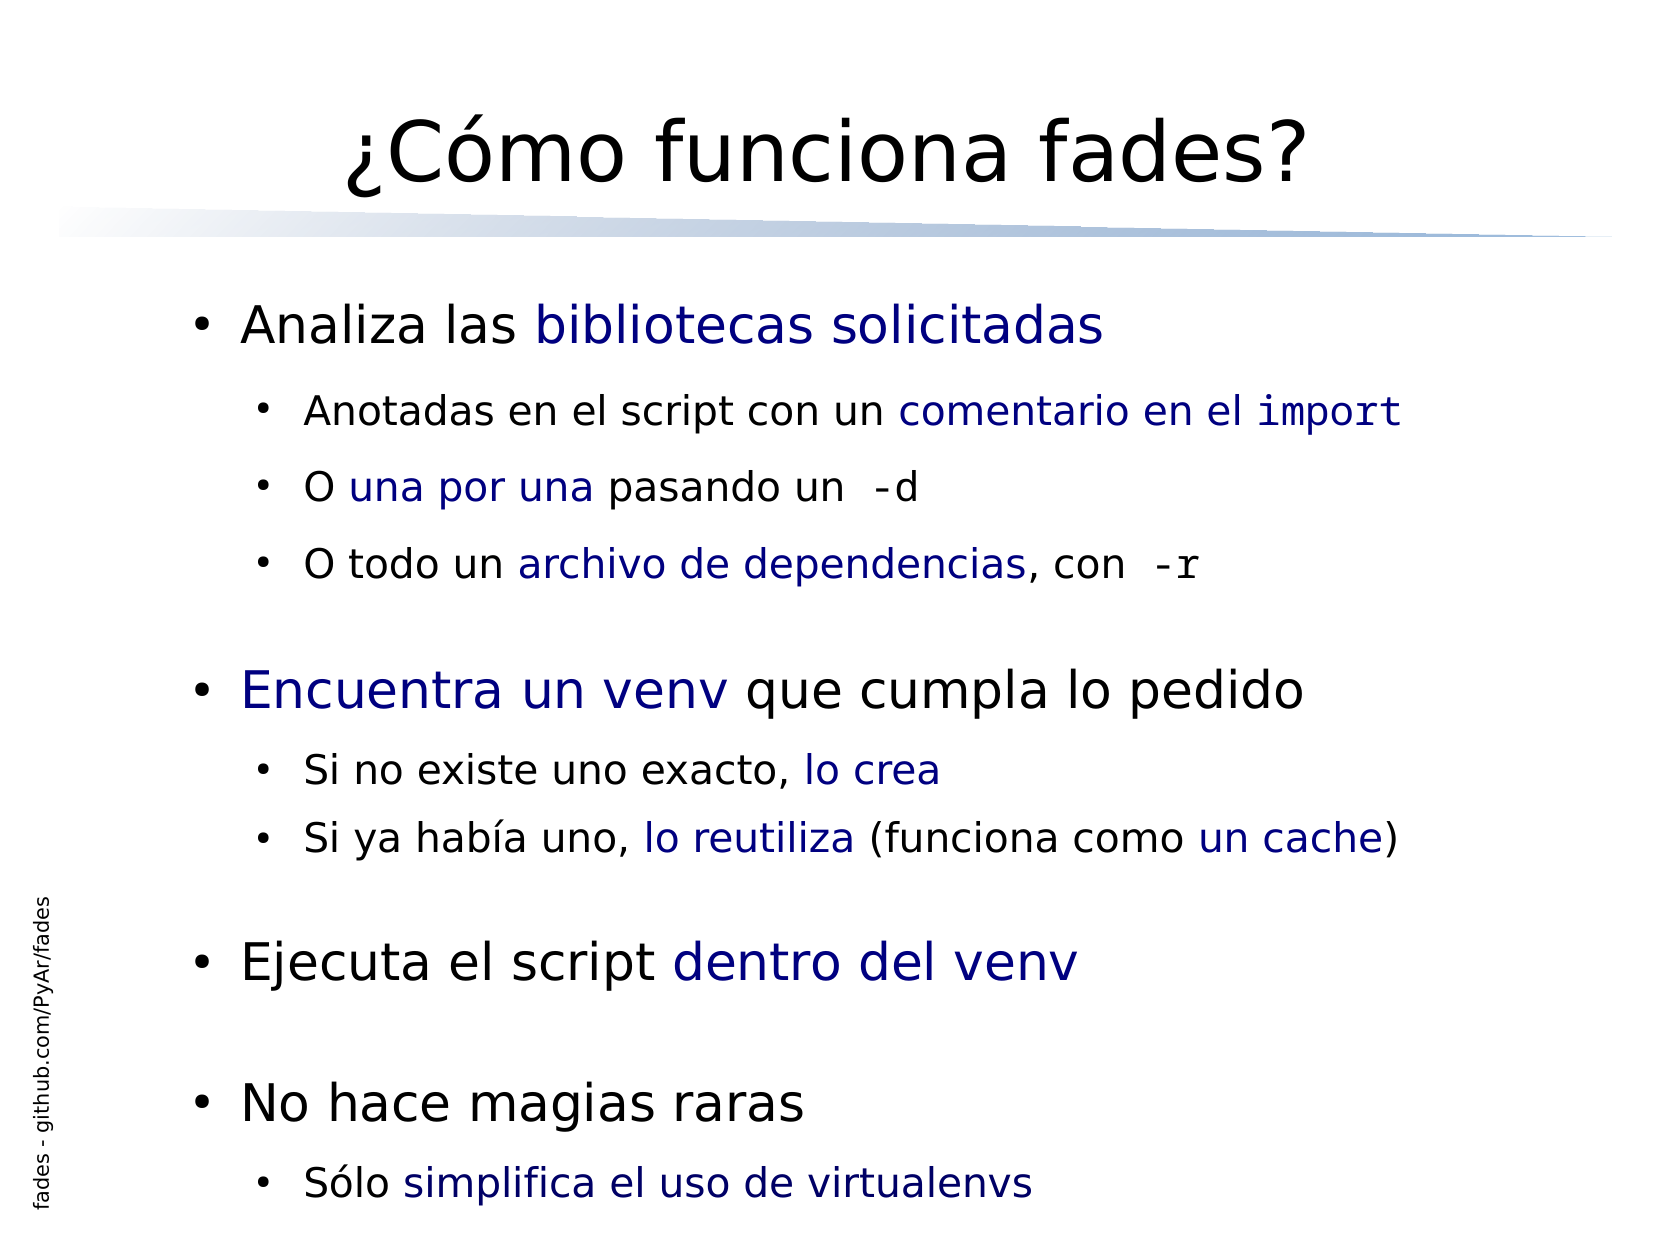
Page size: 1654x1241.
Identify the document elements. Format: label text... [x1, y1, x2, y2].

list Analiza las bibliotecas solicitadas Anotadas en el script con un comentario en el import O una por una pasando un -d O todo un archivo de dependencias, con -r Encuentra un venv que cumpla lo pedido Si no existe uno exacto, lo crea Si ya había uno, lo reutiliza (funciona como un cache) Ejecuta el script dentro del venv No hace magias raras Sólo simplifica el uso de virtualenvs [177, 295, 1571, 1211]
title ¿Cómo funciona fades? [82, 49, 1571, 257]
